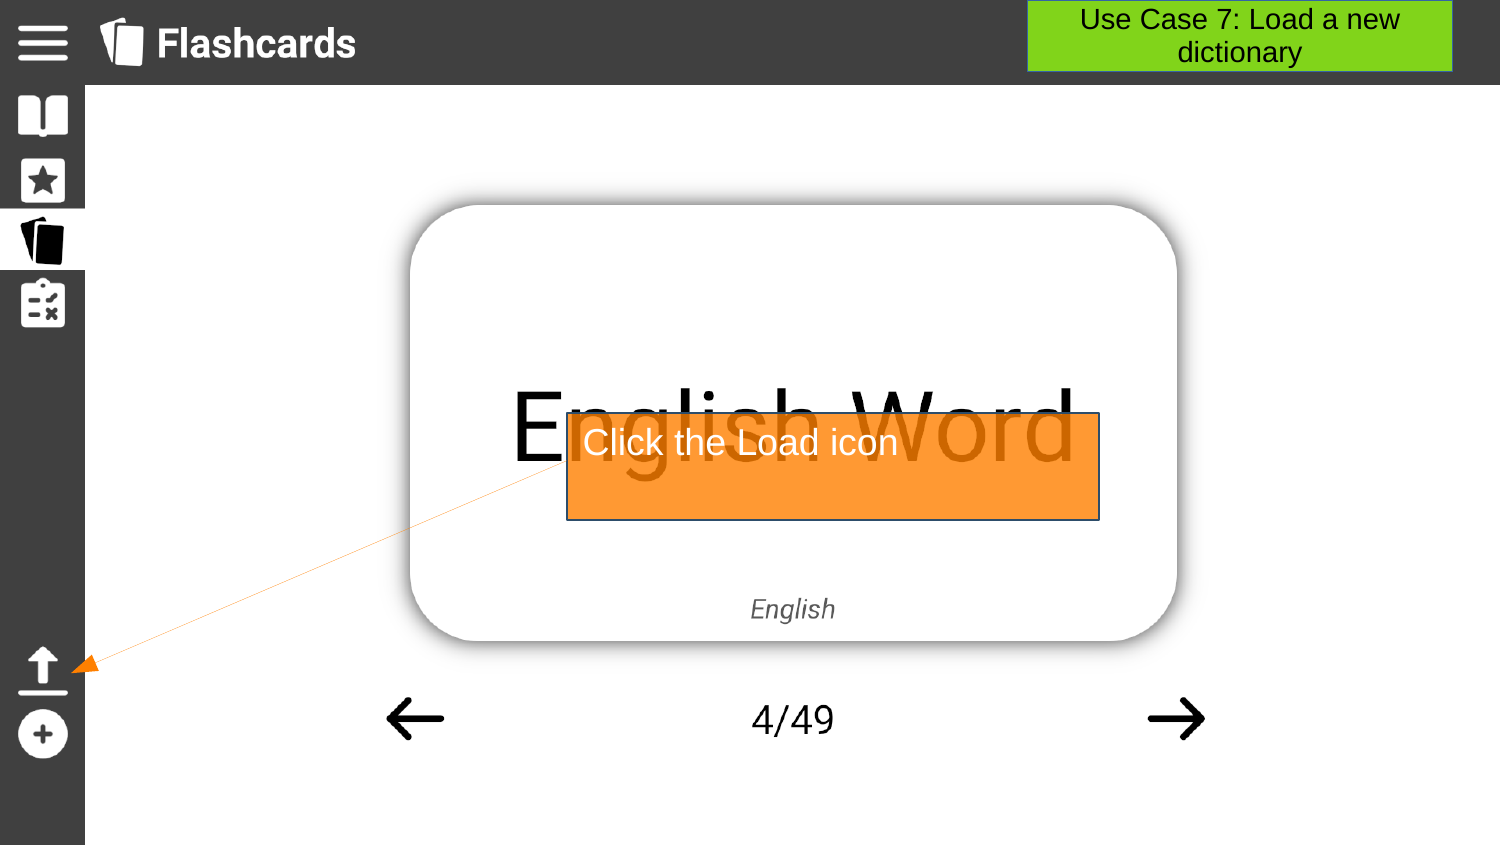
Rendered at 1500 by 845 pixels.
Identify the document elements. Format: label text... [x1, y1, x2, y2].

text_box Click the Load icon [566, 413, 1099, 520]
picture [0, 0, 1500, 845]
text_box Use Case 7: Load a new dictionary [1027, 0, 1453, 72]
